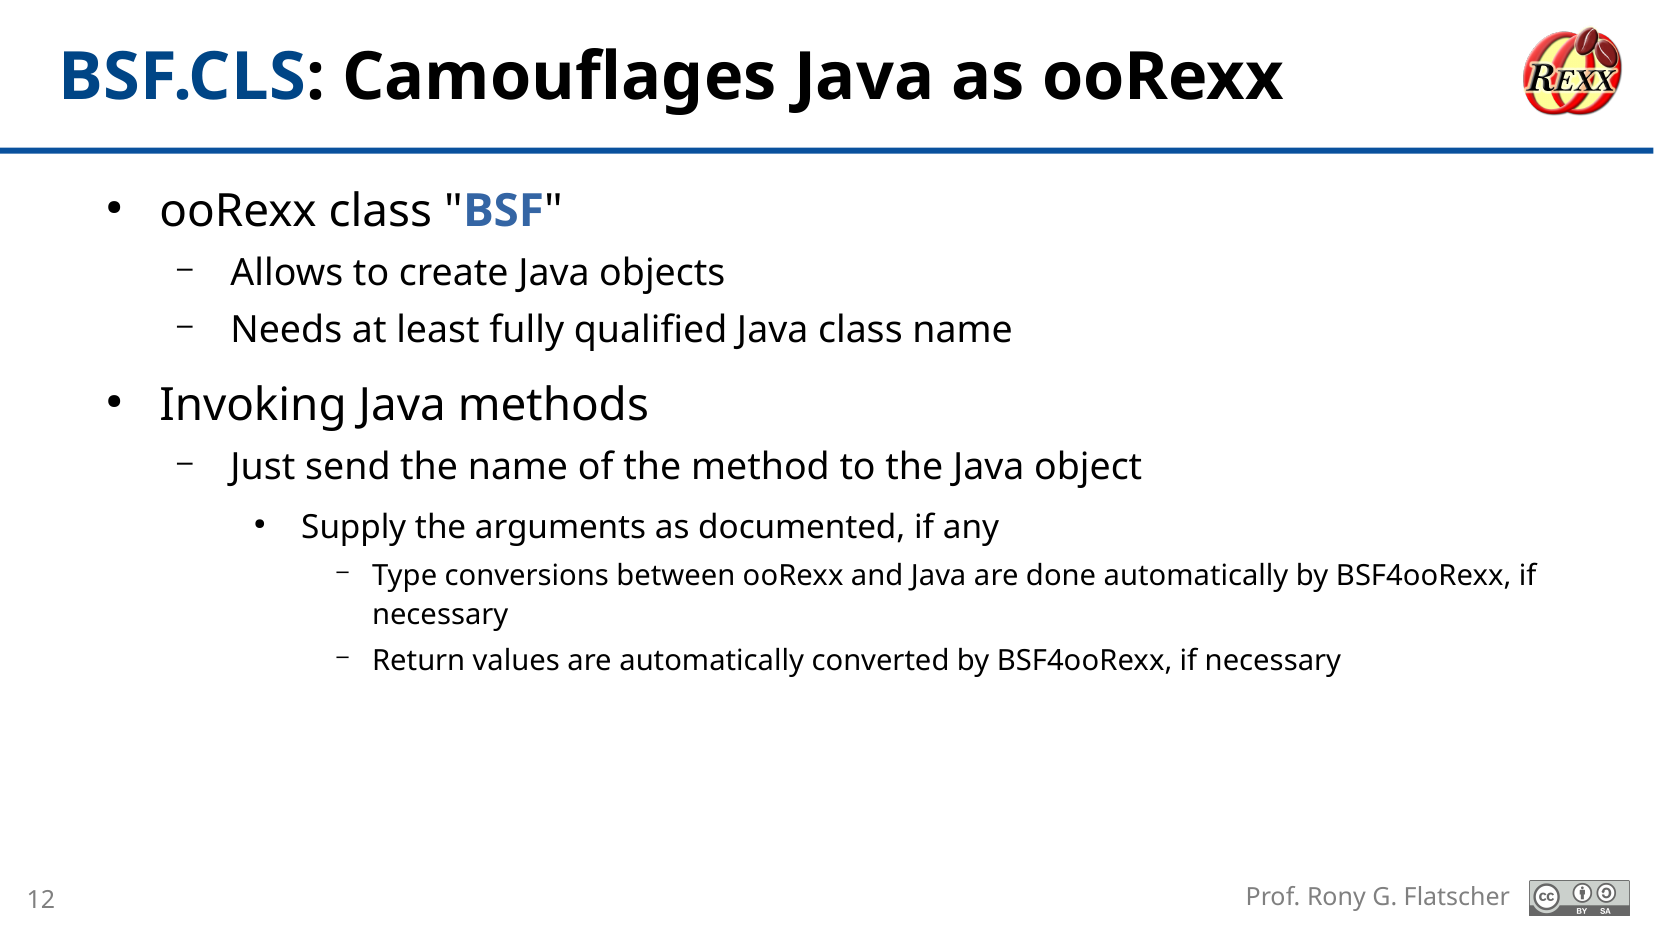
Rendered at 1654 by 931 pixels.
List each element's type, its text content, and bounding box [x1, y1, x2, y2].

title BSF.CLS: Camouflages Java as ooRexx [0, 0, 1625, 148]
list ooRexx class "BSF" Allows to create Java objects Needs at least fully qualified Java class name Invoking Java methods Just send the name of the method to the Java object Supply the arguments as documented, if any Type conversions between ooRexx and Java are done automatically by BSF4ooRexx, if necessary Return values are automatically converted by BSF4ooRexx, if necessary [88, 177, 1577, 857]
